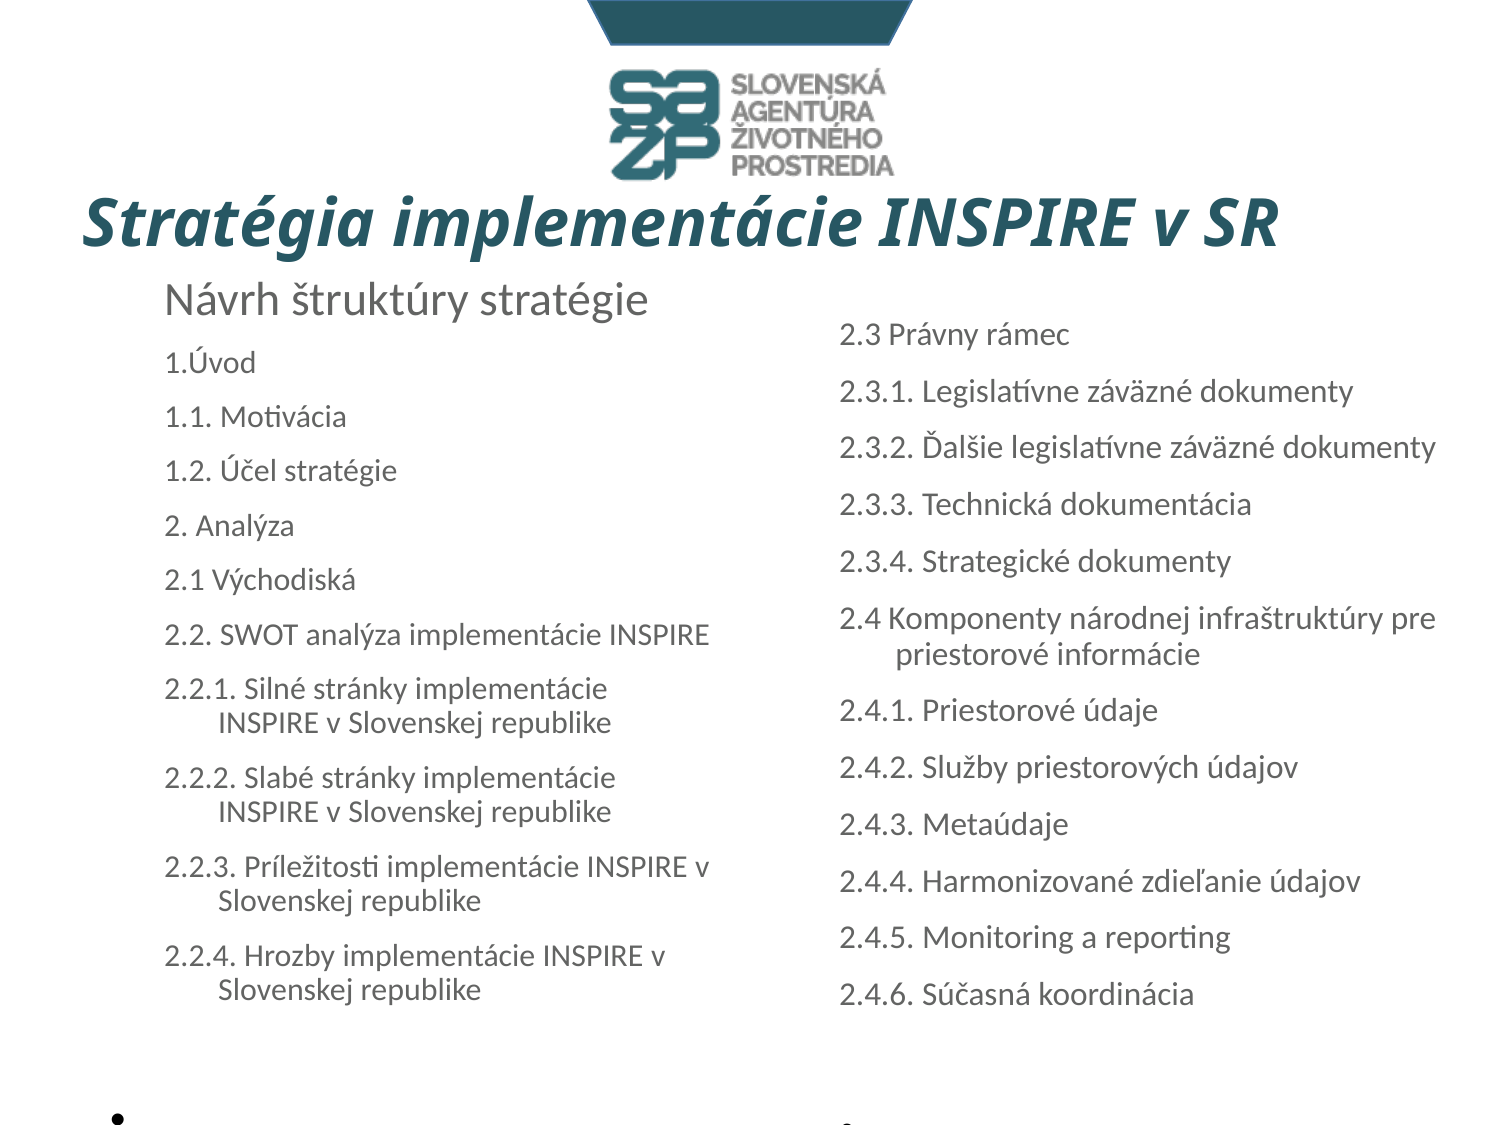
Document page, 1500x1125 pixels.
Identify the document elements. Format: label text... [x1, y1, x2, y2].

list Návrh štruktúry stratégie 1.Úvod 1.1. Motivácia 1.2. Účel stratégie 2. Analýza 2.1 Východiská 2.2. SWOT analýza implementácie INSPIRE 2.2.1. Silné stránky implementácie INSPIRE v Slovenskej republike 2.2.2. Slabé stránky implementácie INSPIRE v Slovenskej republike 2.2.3. Príležitosti implementácie INSPIRE v Slovenskej republike 2.2.4. Hrozby implementácie INSPIRE v Slovenskej republike [95, 266, 730, 1095]
text_box 2.3 Právny rámec 2.3.1. Legislatívne záväzné dokumenty 2.3.2. Ďalšie legislatívne záväzné dokumenty 2.3.3. Technická dokumentácia 2.3.4. Strategické dokumenty 2.4 Komponenty národnej infraštruktúry pre priestorové informácie 2.4.1. Priestorové údaje 2.4.2. Služby priestorových údajov 2.4.3. Metaúdaje 2.4.4. Harmonizované zdieľanie údajov 2.4.5. Monitoring a reporting 2.4.6. Súčasná koordinácia [824, 262, 1460, 1091]
text_box [588, 0, 912, 44]
picture [588, 44, 922, 181]
title Stratégia implementácie INSPIRE v SR [67, 181, 1500, 264]
